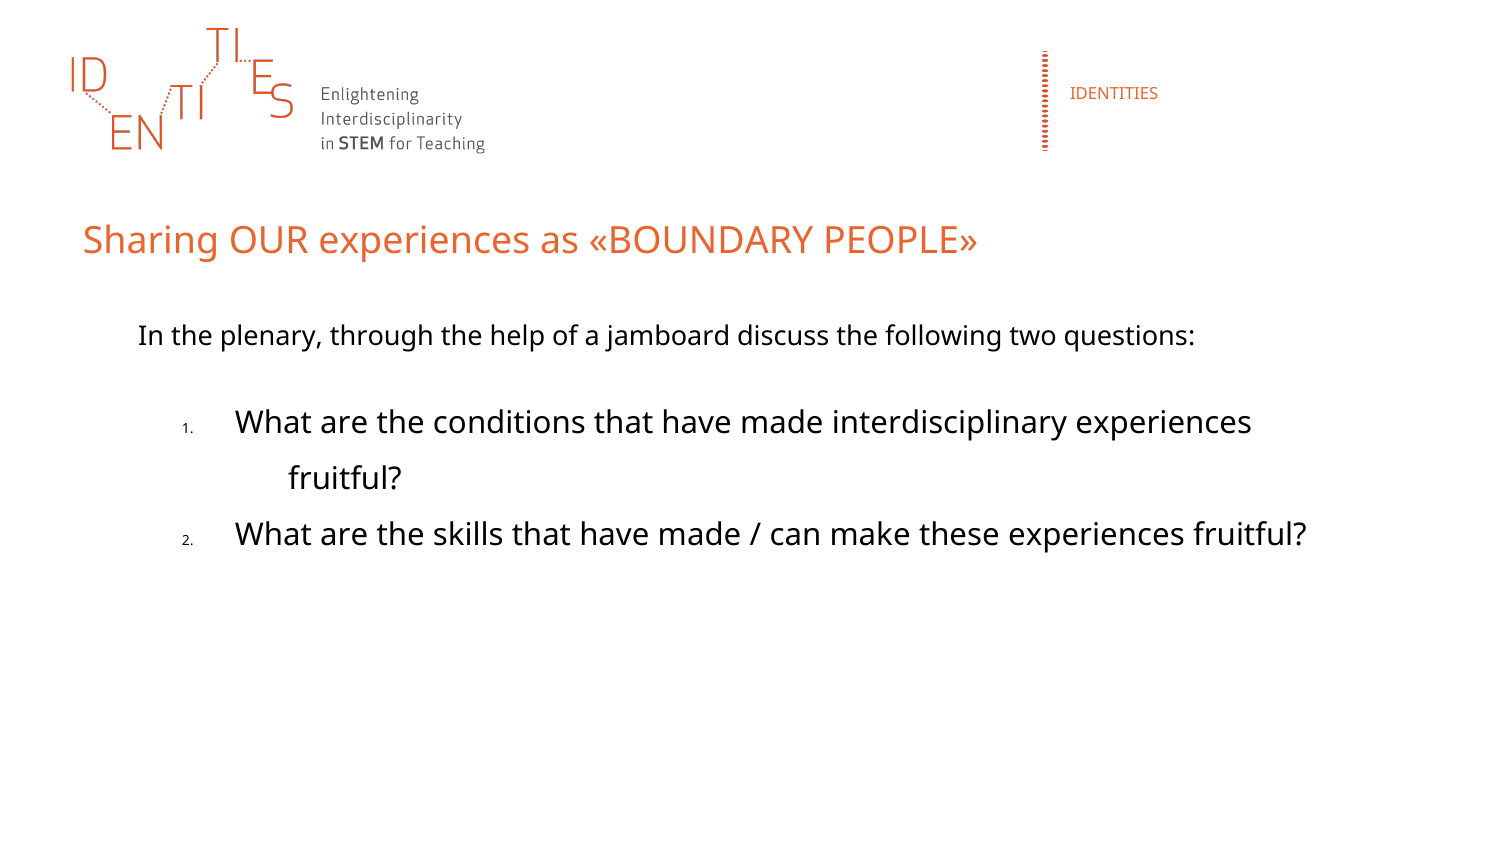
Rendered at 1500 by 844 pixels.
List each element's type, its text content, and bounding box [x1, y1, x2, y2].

text_box In the plenary, through the help of a jamboard discuss the following two questions: What are the conditions that have made interdisciplinary experiences fruitful? What are the skills that have made / can make these experiences fruitful? [126, 312, 1374, 635]
list Sharing OUR experiences as «BOUNDARY PEOPLE» [71, 215, 1454, 313]
picture [71, 24, 485, 157]
picture [1042, 51, 1051, 151]
text_box IDENTITIES [1050, 68, 1179, 119]
